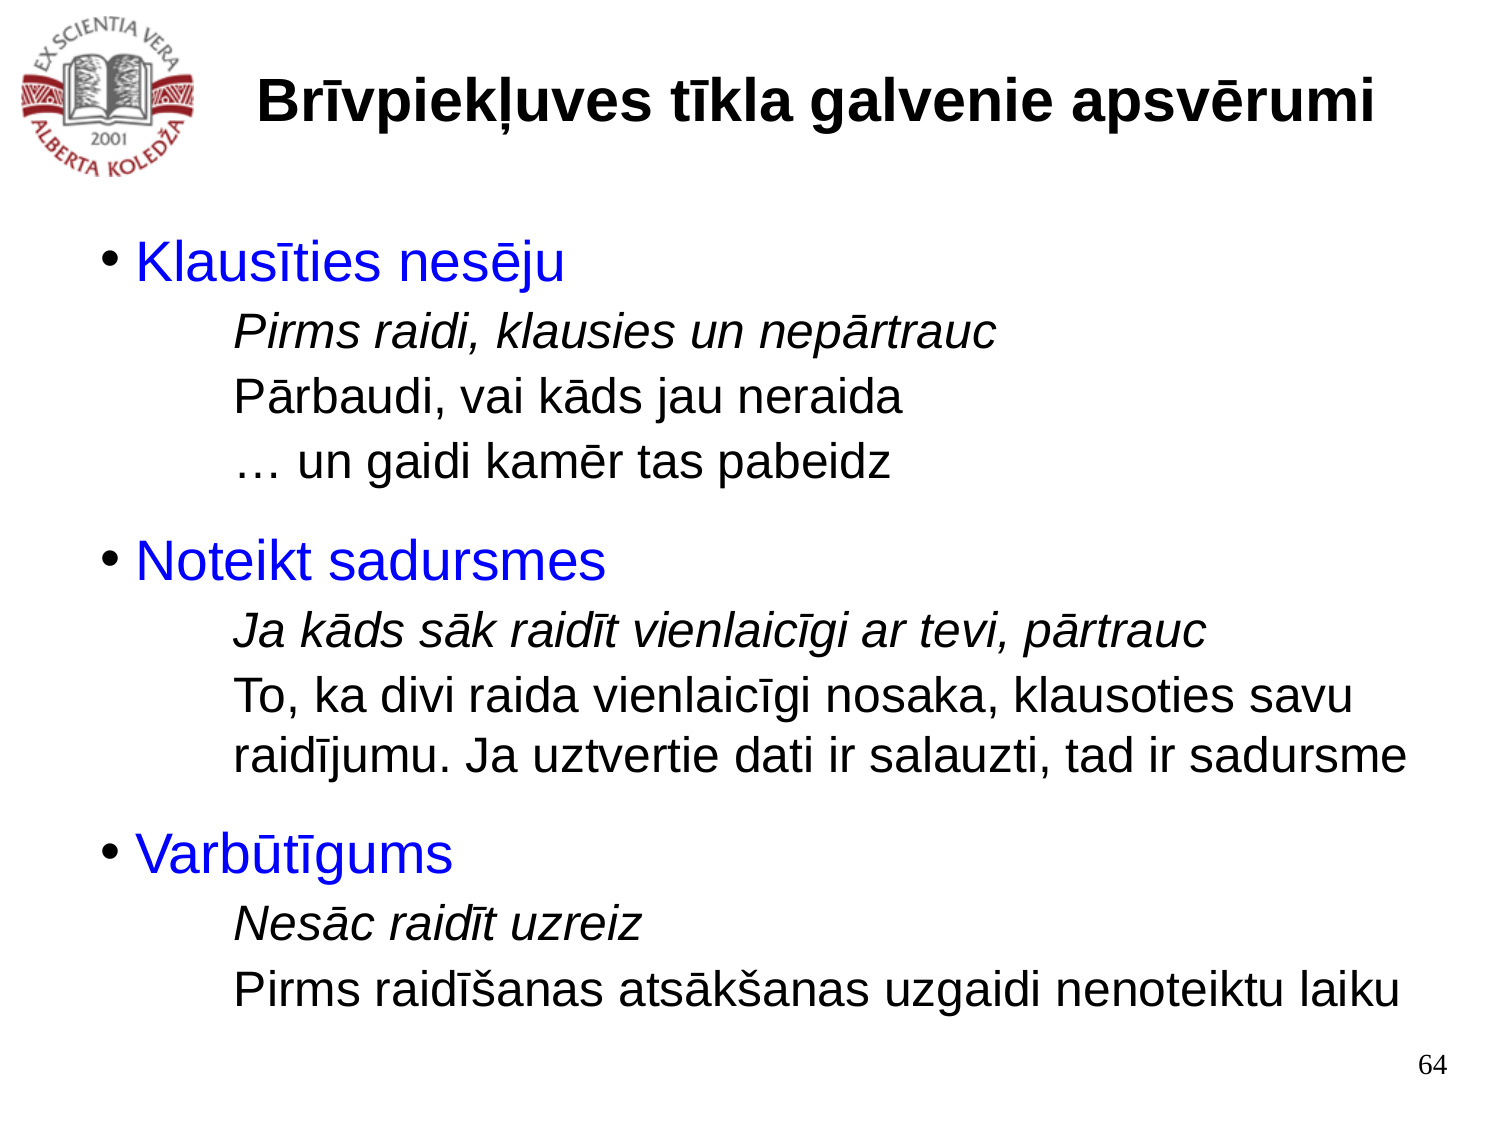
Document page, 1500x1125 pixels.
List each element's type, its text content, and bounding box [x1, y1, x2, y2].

picture [21, 16, 194, 177]
title Brīvpiekļuves tīkla galvenie apsvērumi [187, 44, 1425, 150]
text_box <skaitlis> [1312, 1037, 1463, 1101]
list Klausīties nesēju Pirms raidi, klausies un nepārtrauc Pārbaudi, vai kāds jau neraida … un gaidi kamēr tas pabeidz Noteikt sadursmes Ja kāds sāk raidīt vienlaicīgi ar tevi, pārtrauc To, ka divi raida vienlaicīgi nosaka, klausoties savu raidījumu. Ja uztvertie dati ir salauzti, tad ir sadursme Varbūtīgums Nesāc raidīt uzreiz Pirms raidīšanas atsākšanas uzgaidi nenoteiktu laiku [85, 216, 1436, 1036]
